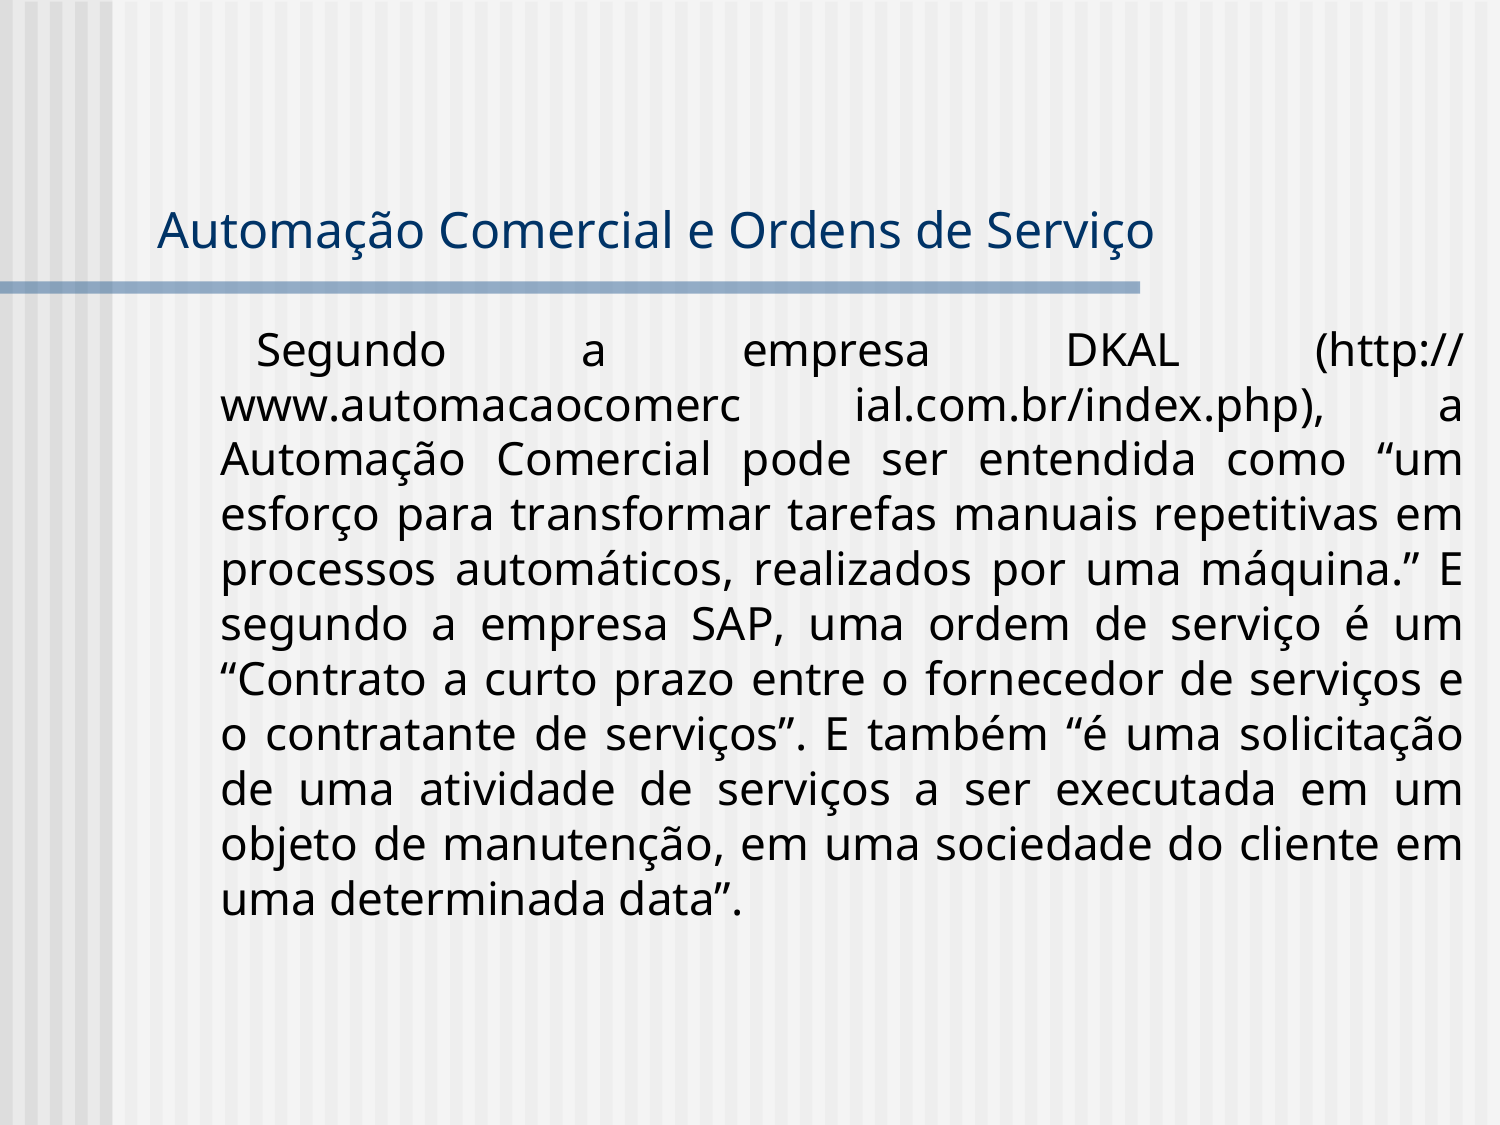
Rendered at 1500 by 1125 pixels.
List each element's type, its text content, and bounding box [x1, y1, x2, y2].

title Automação Comercial e Ordens de Serviço [142, 31, 1482, 267]
list Segundo a empresa DKAL (http:// www.automacaocomerc ial.com.br/index.php), a Automação Comercial pode ser entendida como “um esforço para transformar tarefas manuais repetitivas em processos automáticos, realizados por uma máquina.” E segundo a empresa SAP, uma ordem de serviço é um “Contrato a curto prazo entre o fornecedor de serviços e o contratante de serviços”. E também “é uma solicitação de uma atividade de serviços a ser executada em um objeto de manutenção, em uma sociedade do cliente em uma determinada data”. [149, 312, 1481, 1055]
